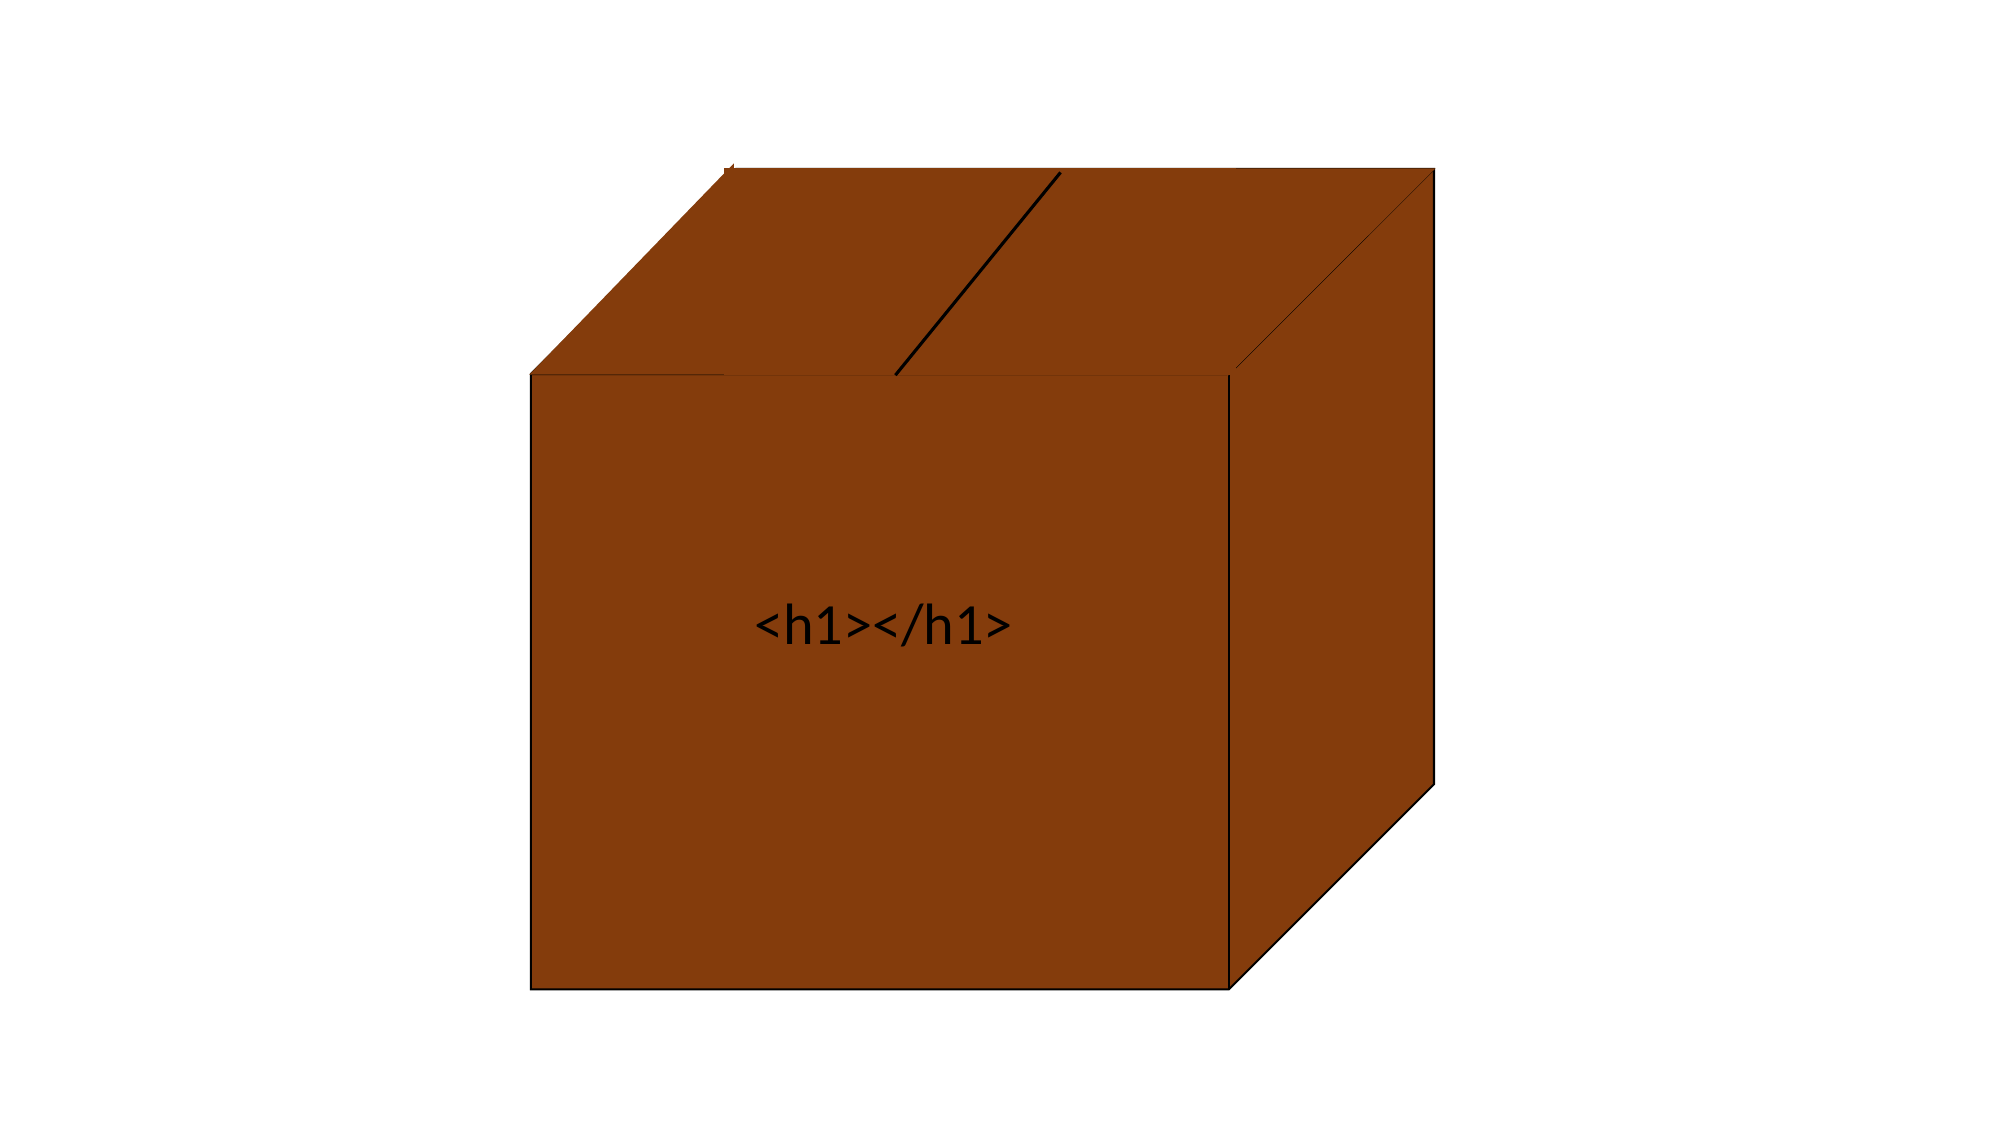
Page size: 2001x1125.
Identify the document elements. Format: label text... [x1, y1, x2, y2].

text_box [530, 165, 1434, 990]
text_box <h1></h1> [739, 578, 1037, 665]
